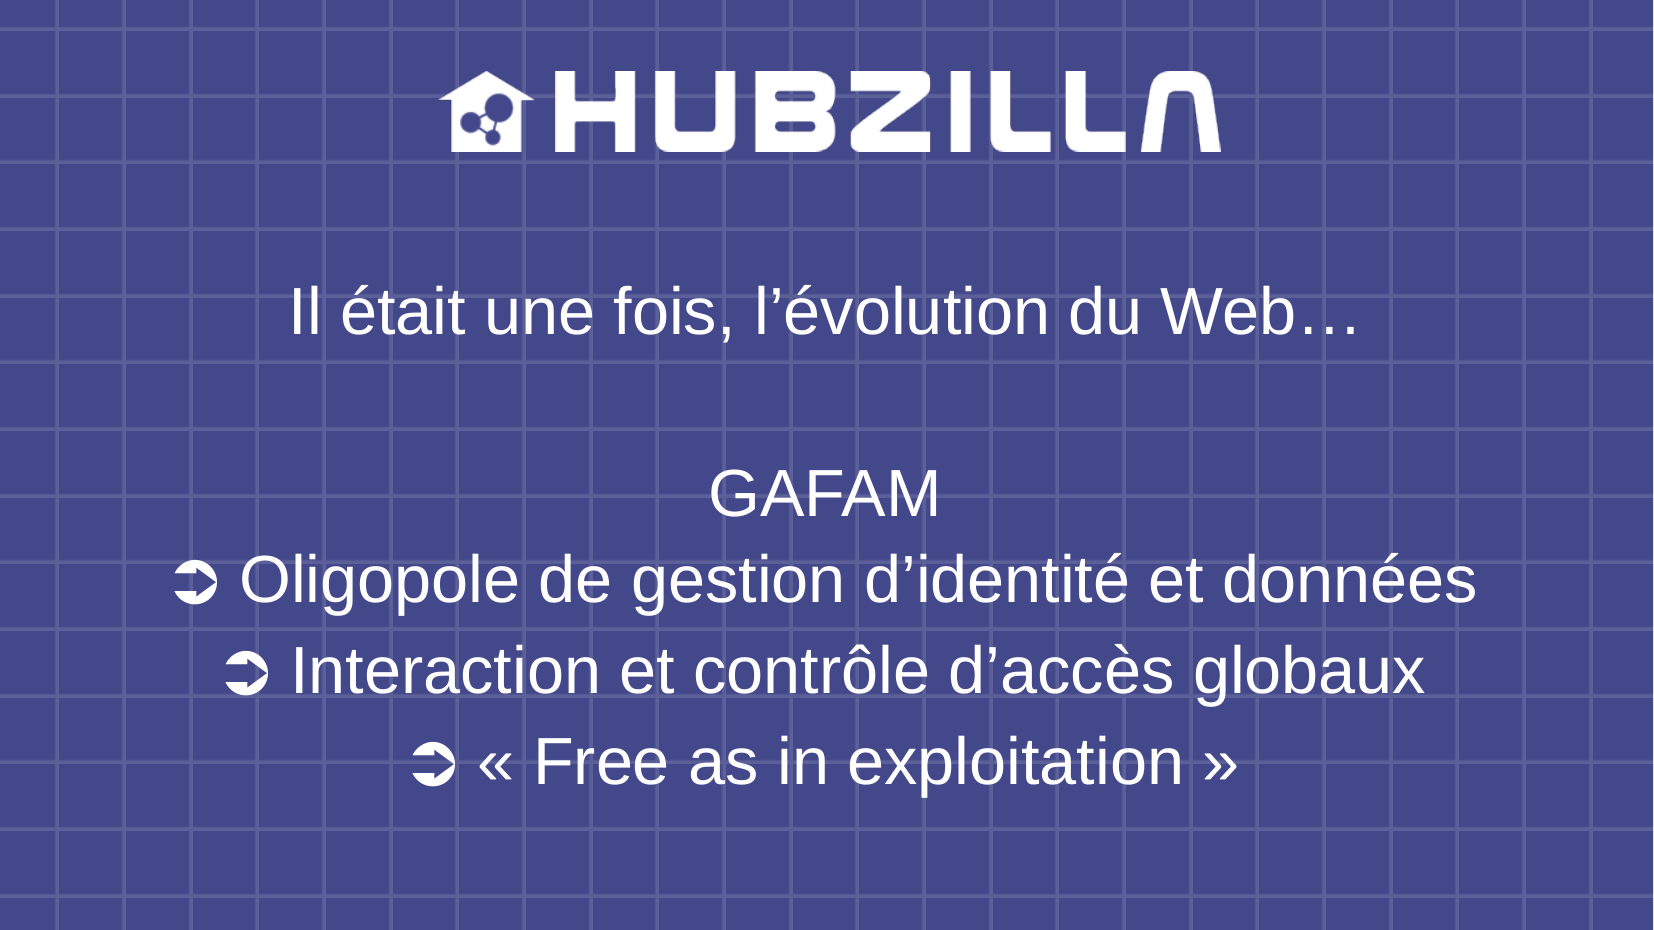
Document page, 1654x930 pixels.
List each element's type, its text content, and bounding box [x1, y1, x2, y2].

picture [0, 0, 1654, 930]
text_box Il était une fois, l’évolution du Web… [82, 217, 1571, 406]
text_box GAFAM ⮊ Oligopole de gestion d’identité et données ⮊ Interaction et contrôle d’accès globaux ⮊ « Free as in exploitation » [15, 405, 1636, 856]
